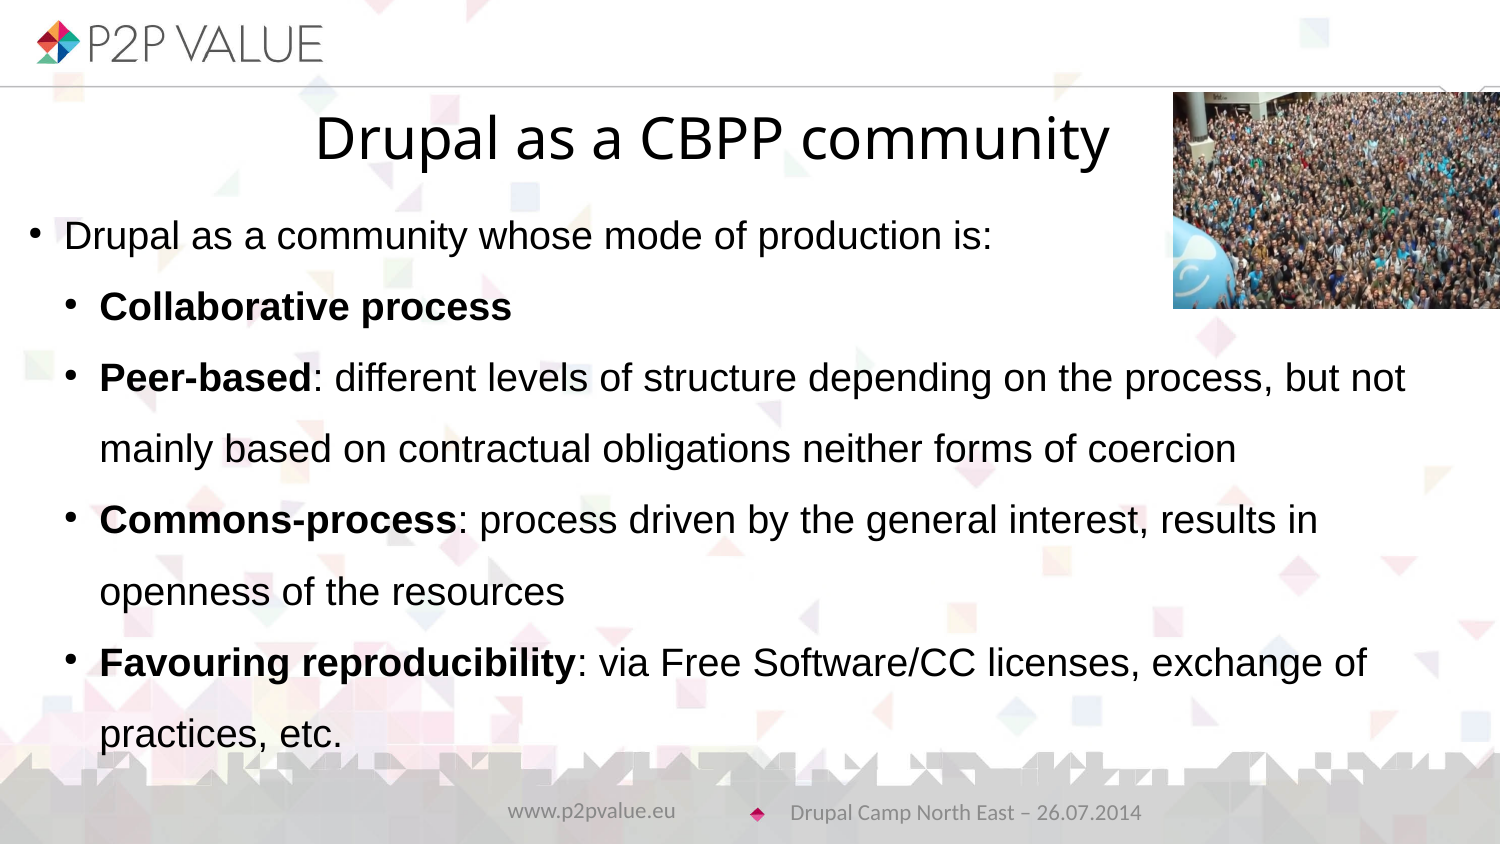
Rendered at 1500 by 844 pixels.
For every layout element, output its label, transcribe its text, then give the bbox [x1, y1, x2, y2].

title Drupal as a CBPP community [60, 92, 1173, 180]
picture [0, 0, 1500, 844]
text_box www.p2pvalue.eu [501, 789, 720, 829]
text_box Drupal Camp North East – 26.07.2014 [777, 788, 1470, 834]
subtitle Drupal as a community whose mode of production is: Collaborative process Peer-based: different levels of structure depending on the process, but not mainly based on contractual obligations neither forms of coercion Commons-process: process driven by the general interest, results in openness of the resources Favouring reproducibility: via Free Software/CC licenses, exchange of practices, etc. [15, 180, 1496, 844]
